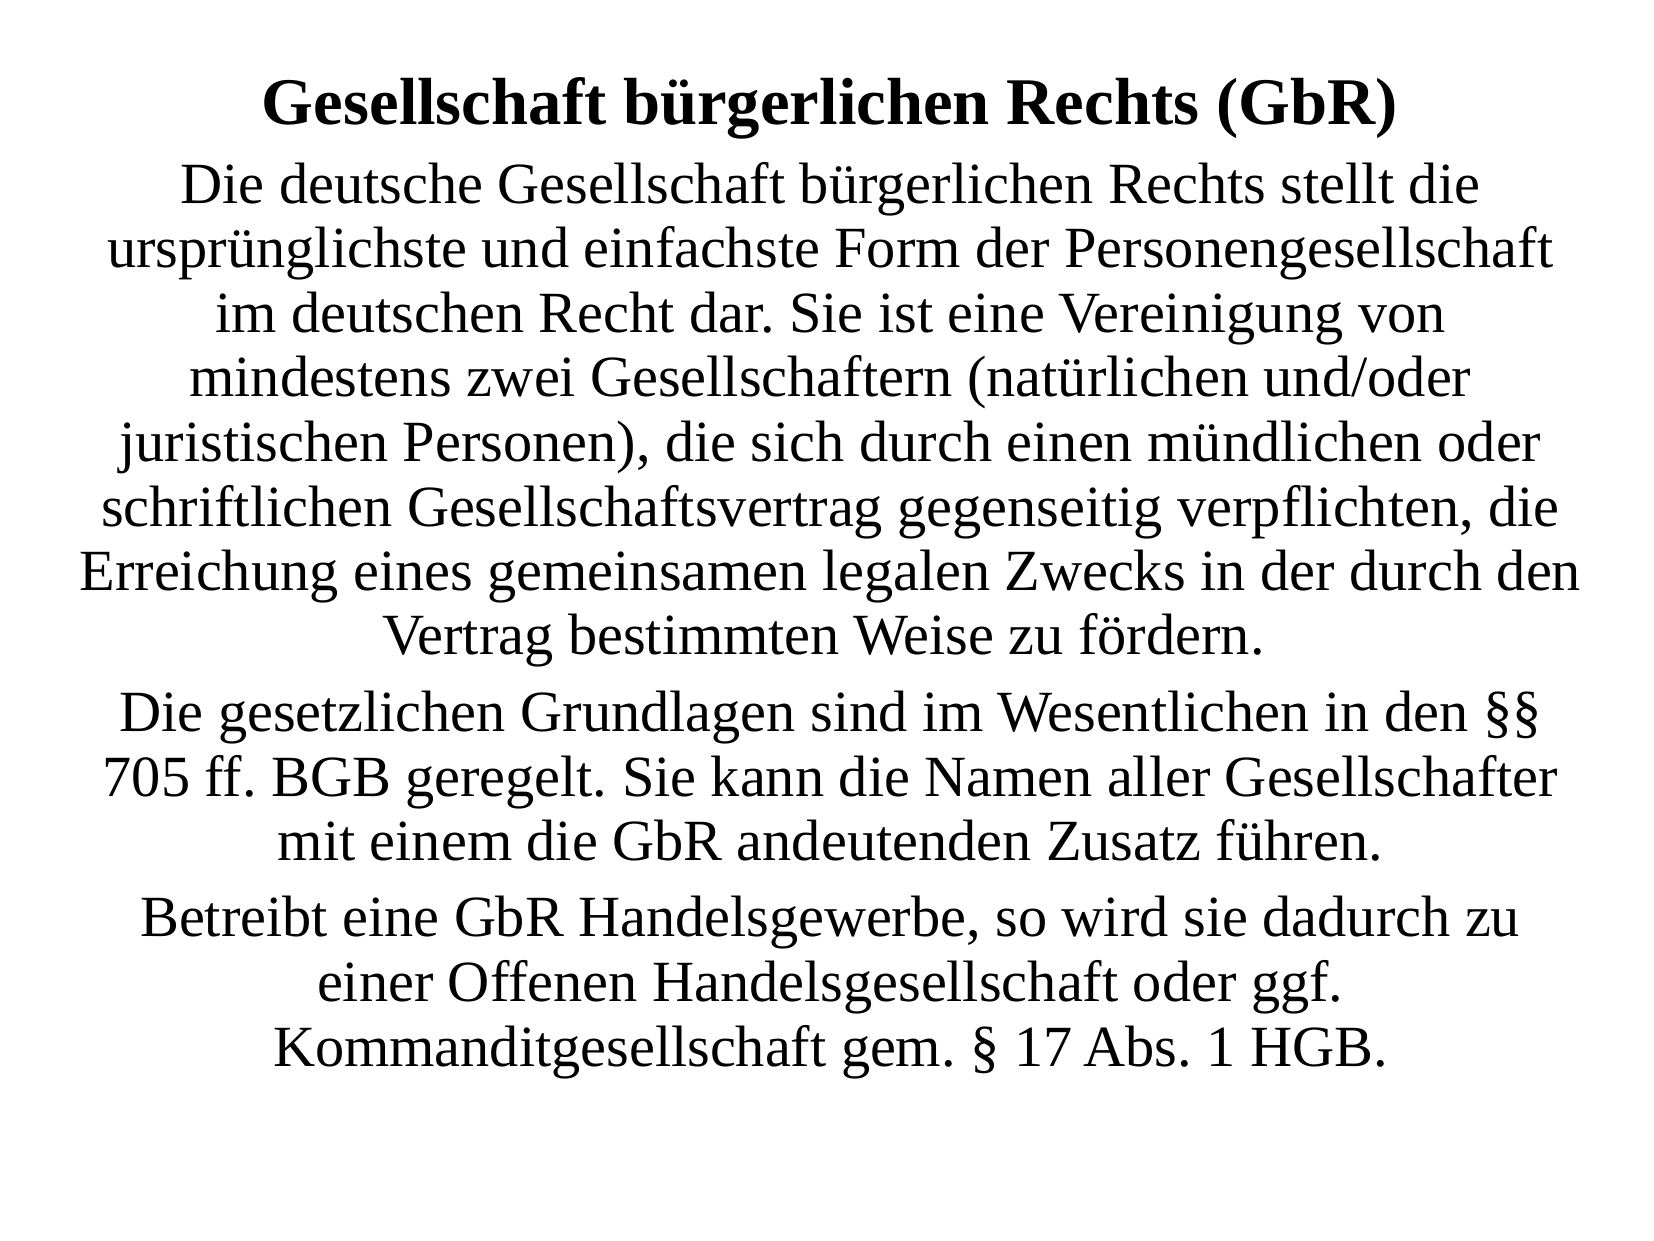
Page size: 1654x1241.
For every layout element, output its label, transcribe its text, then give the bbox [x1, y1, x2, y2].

text_box Gesellschaft bürgerlichen Rechts (GbR) Die deutsche Gesellschaft bürgerlichen Rechts stellt die ursprünglichste und einfachste Form der Personengesellschaft im deutschen Recht dar. Sie ist eine Vereinigung von mindestens zwei Gesellschaftern (natürlichen und/oder juristischen Personen), die sich durch einen mündlichen oder schriftlichen Gesellschaftsvertrag gegenseitig verpflichten, die Erreichung eines gemeinsamen legalen Zwecks in der durch den Vertrag bestimmten Weise zu fördern. Die gesetzlichen Grundlagen sind im Wesentlichen in den §§ 705 ff. BGB geregelt. Sie kann die Namen aller Gesellschafter mit einem die GbR andeutenden Zusatz führen. Betreibt eine GbR Handelsgewerbe, so wird sie dadurch zu einer Offenen Handelsgesellschaft oder ggf. Kommanditgesellschaft gem. § 17 Abs. 1 HGB. [64, 57, 1601, 1086]
